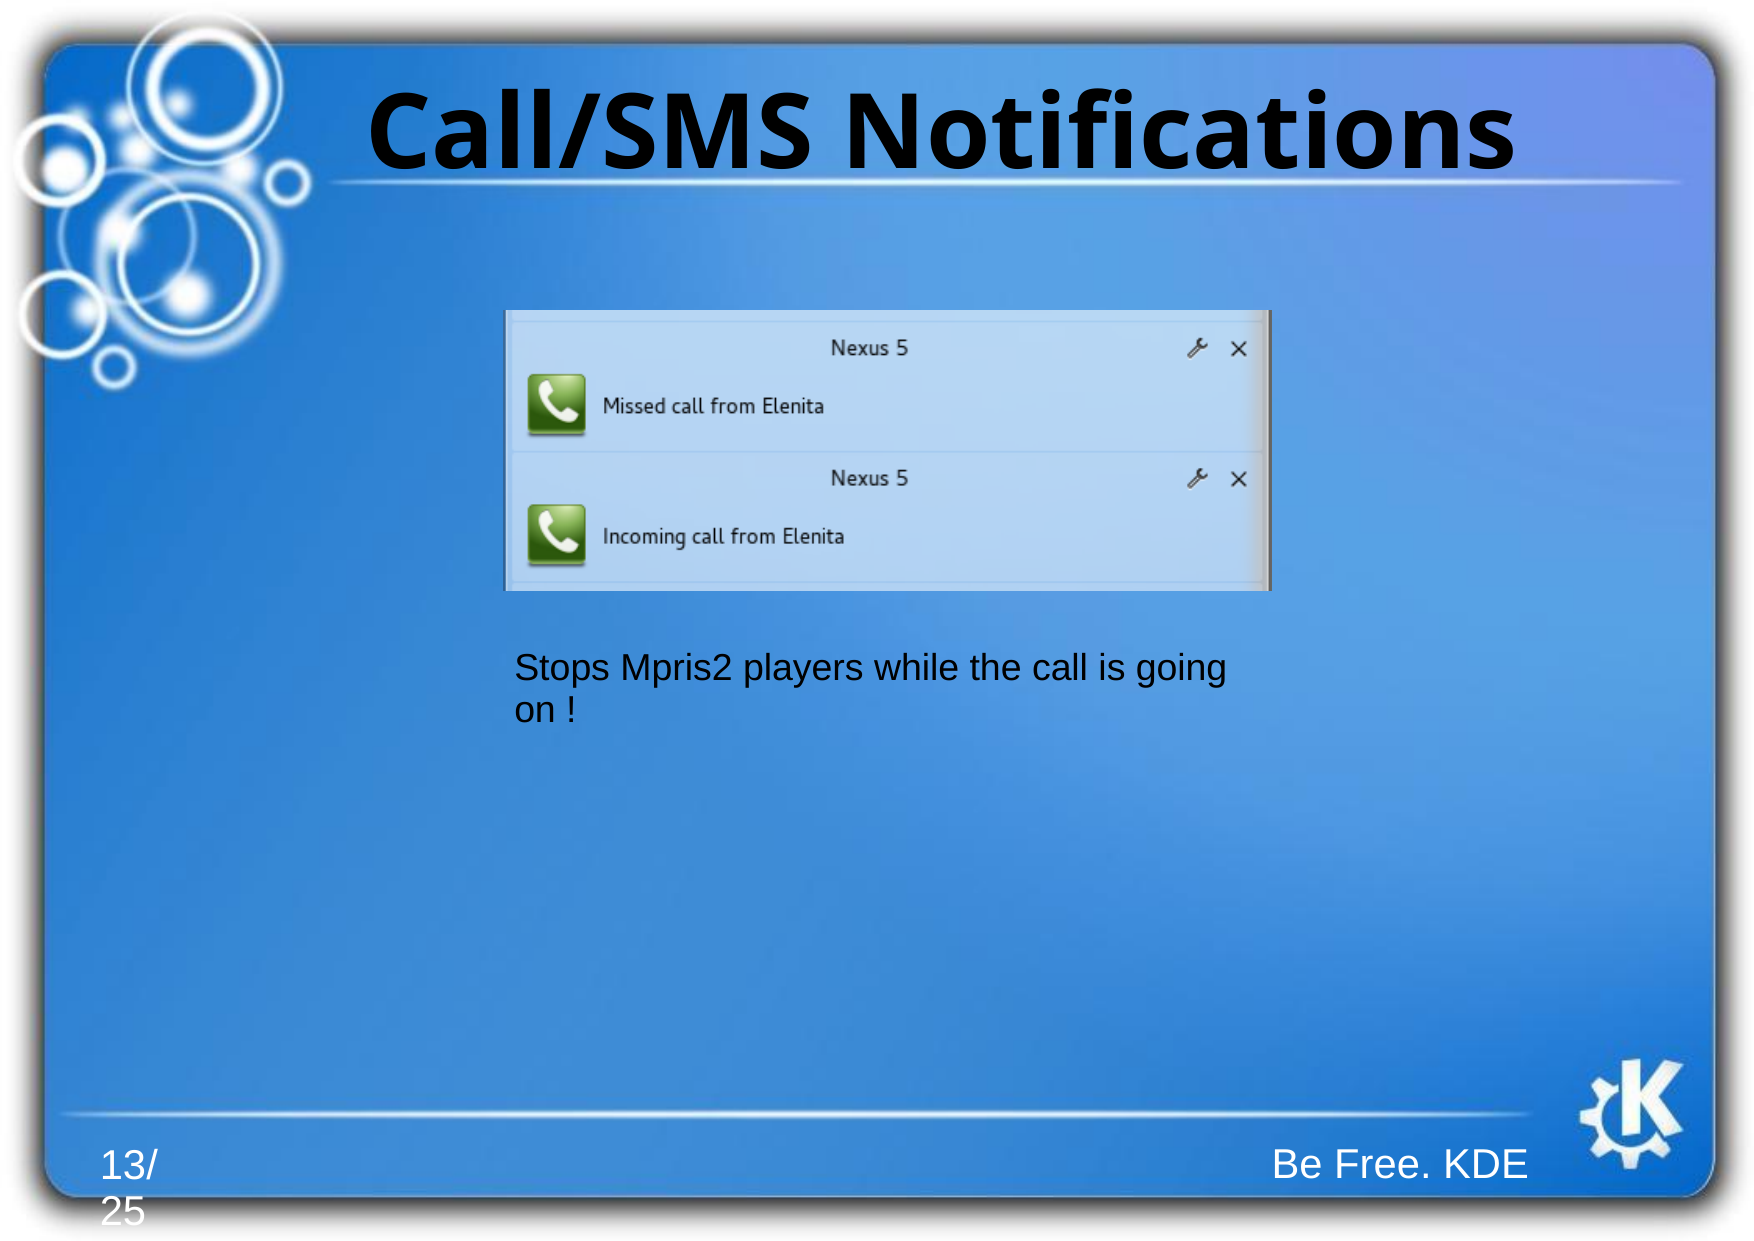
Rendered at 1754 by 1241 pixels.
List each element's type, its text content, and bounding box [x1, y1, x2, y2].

text_box Stops Mpris2 players while the call is going on ! [499, 639, 1276, 1057]
title Call/SMS Notifications [350, 49, 1649, 174]
picture [0, 0, 1754, 1241]
